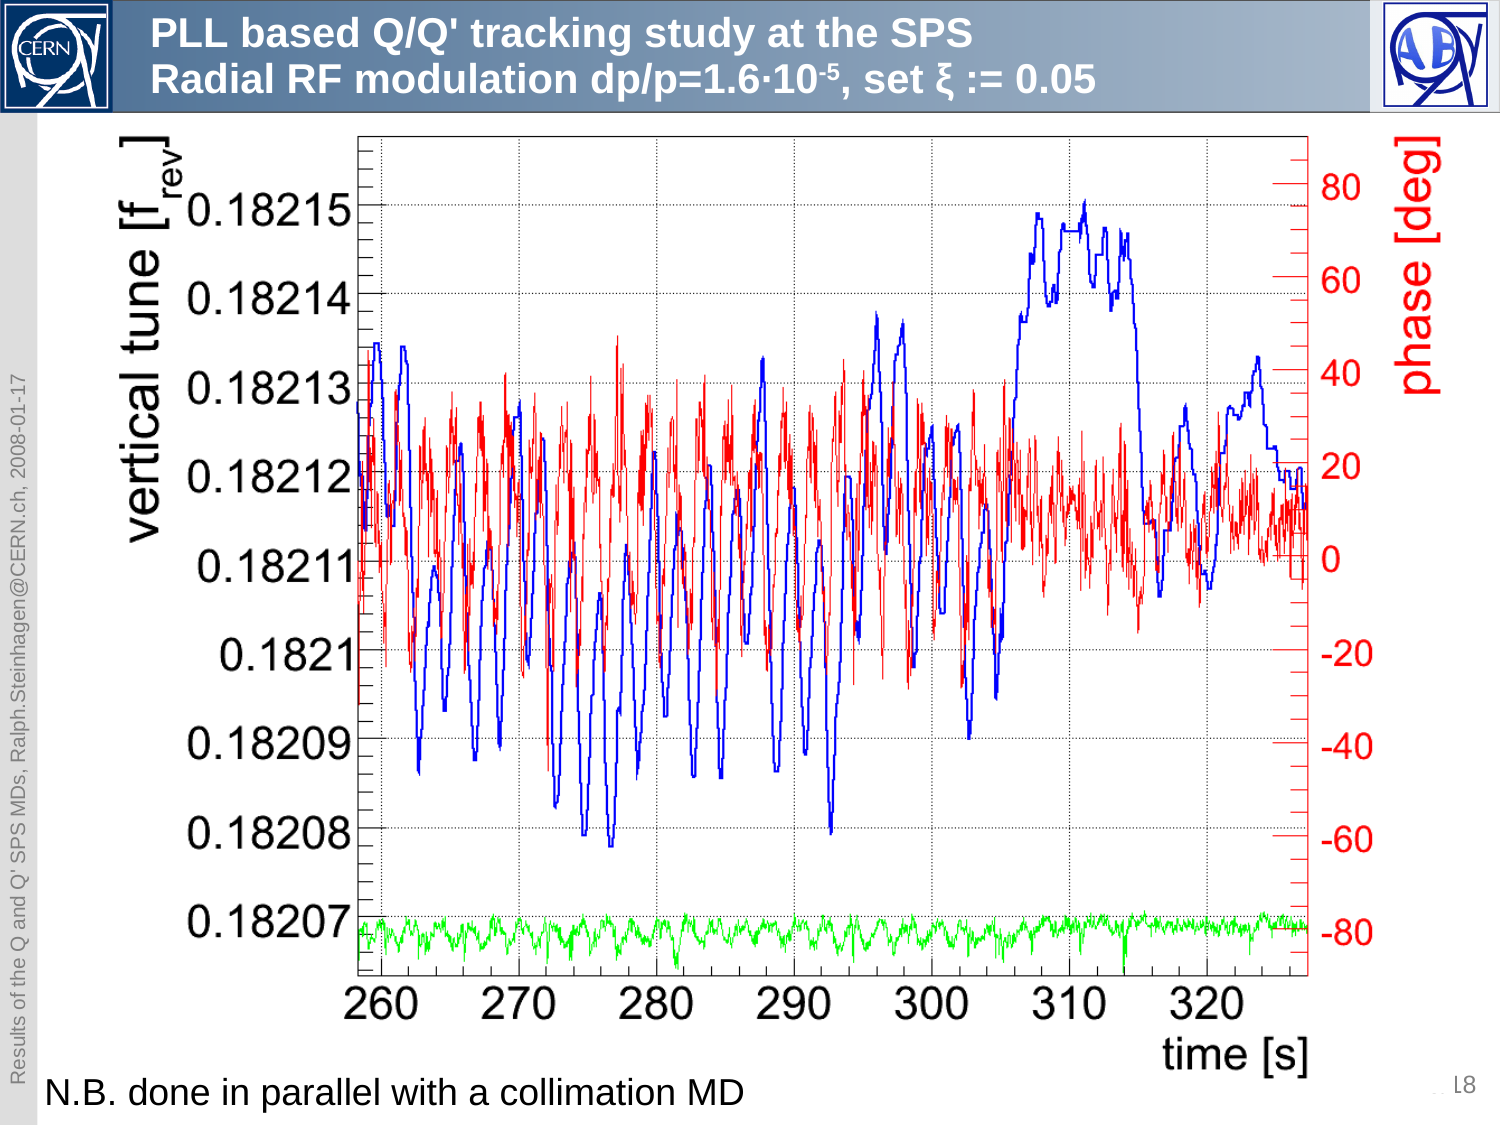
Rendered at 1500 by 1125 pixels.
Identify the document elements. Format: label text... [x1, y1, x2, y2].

picture [1382, 1, 1489, 108]
picture [0, 0, 113, 113]
picture [117, 117, 1455, 1093]
text_box N.B. done in parallel with a collimation MD [29, 1063, 760, 1121]
title PLL based Q/Q' tracking study at the SPS Radial RF modulation dp/p=1.6∙10-5, set ξ := 0.05 [150, 7, 1201, 106]
